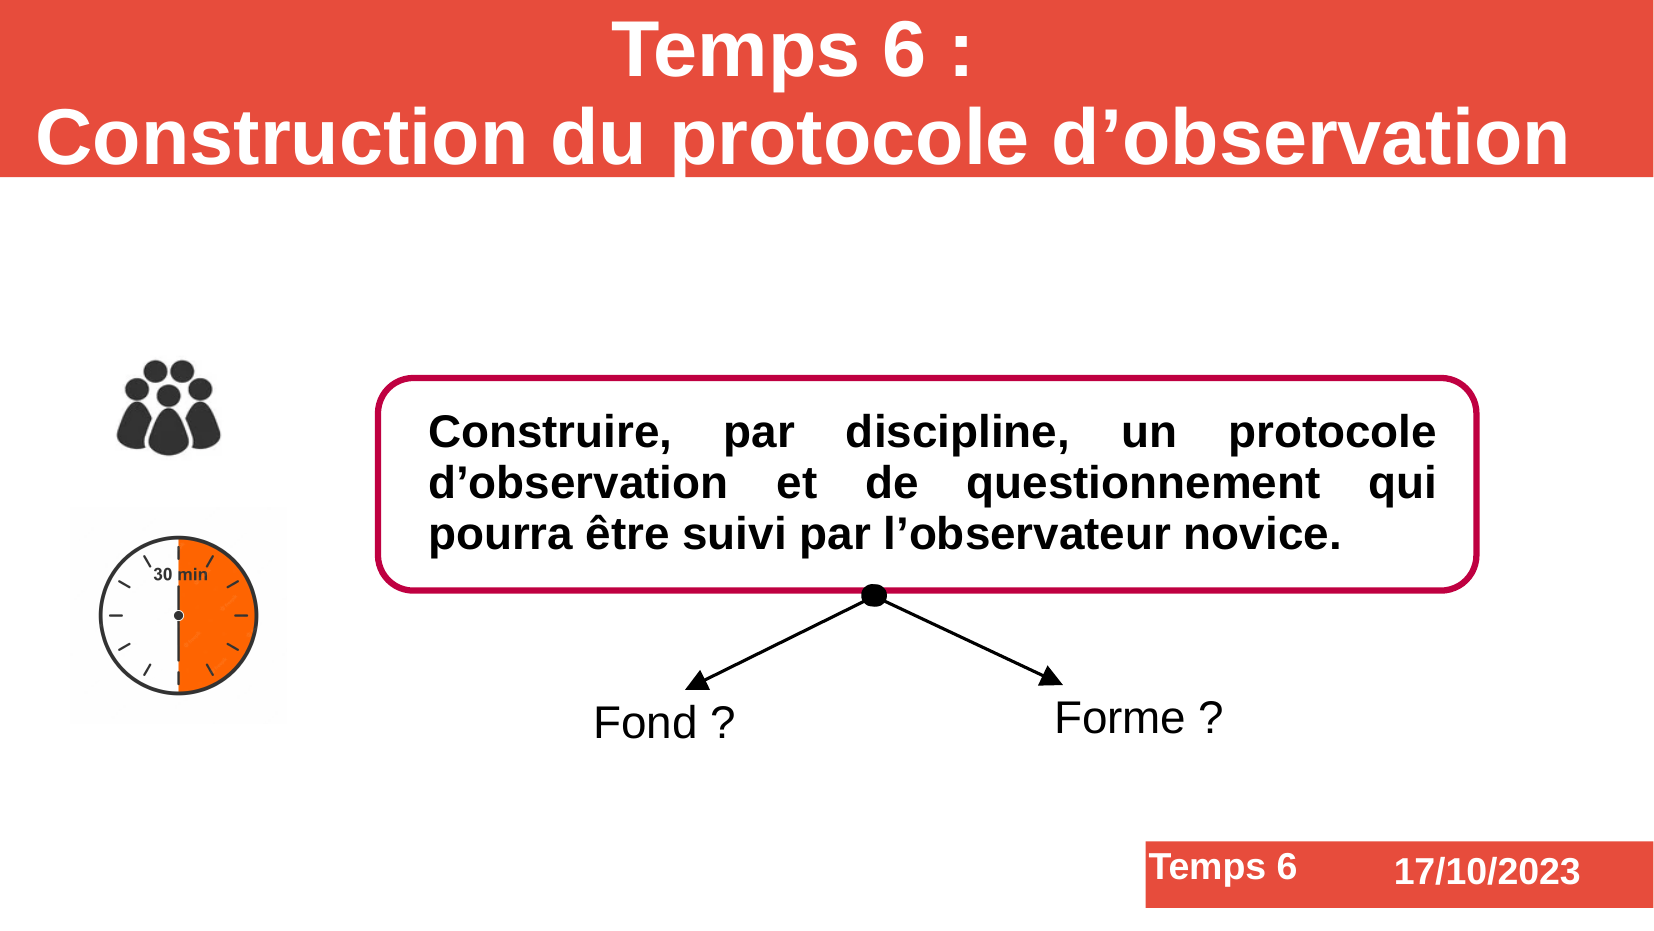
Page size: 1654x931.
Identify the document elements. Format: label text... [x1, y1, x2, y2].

text_box Forme ? [1039, 685, 1241, 752]
text_box Fond ? [578, 689, 780, 756]
text_box Construire, par discipline, un protocole d’observation et de questionnement qui pourra être suivi par l’observateur novice. [413, 398, 1453, 567]
title Temps 6 : Construction du protocole d’observation [35, 70, 1654, 182]
text_box [377, 377, 1477, 591]
picture [70, 507, 287, 724]
text_box Temps 6 [1133, 838, 1335, 931]
picture [106, 354, 231, 461]
